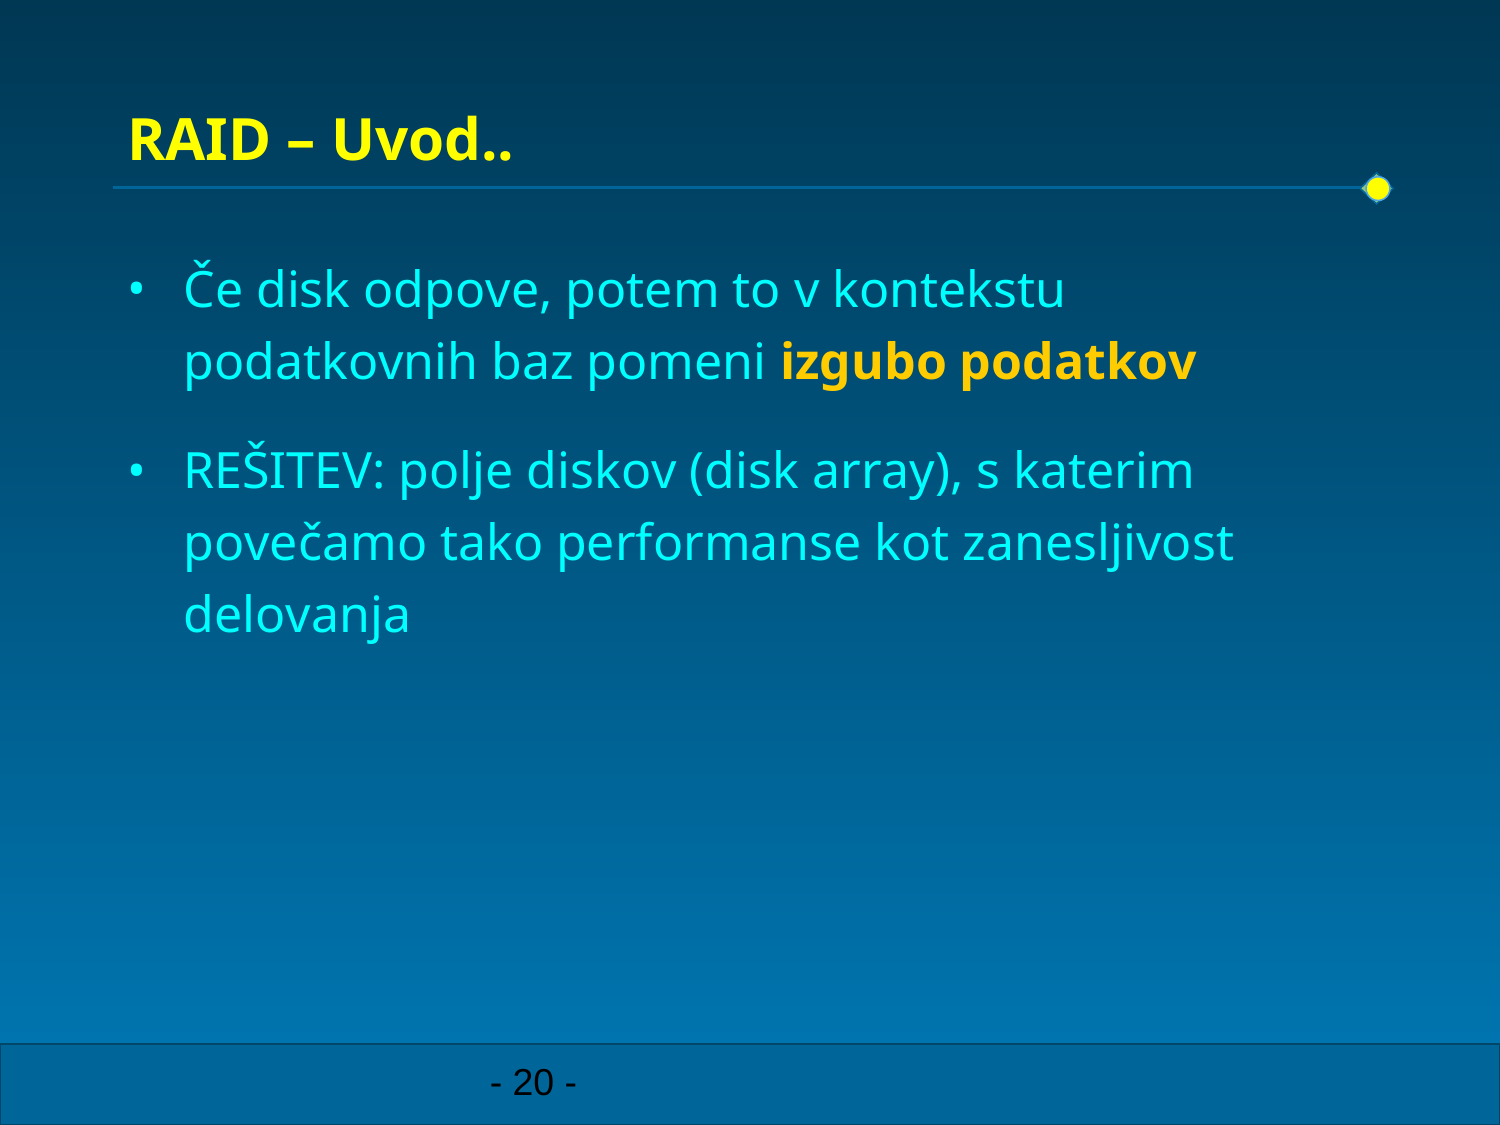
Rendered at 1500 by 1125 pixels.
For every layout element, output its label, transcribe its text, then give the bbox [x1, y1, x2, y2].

list Če disk odpove, potem to v kontekstu podatkovnih baz pomeni izgubo podatkov REŠITEV: polje diskov (disk array), s katerim povečamo tako performanse kot zanesljivost delovanja [112, 237, 1388, 963]
title RAID – Uvod.. [112, 94, 1388, 181]
